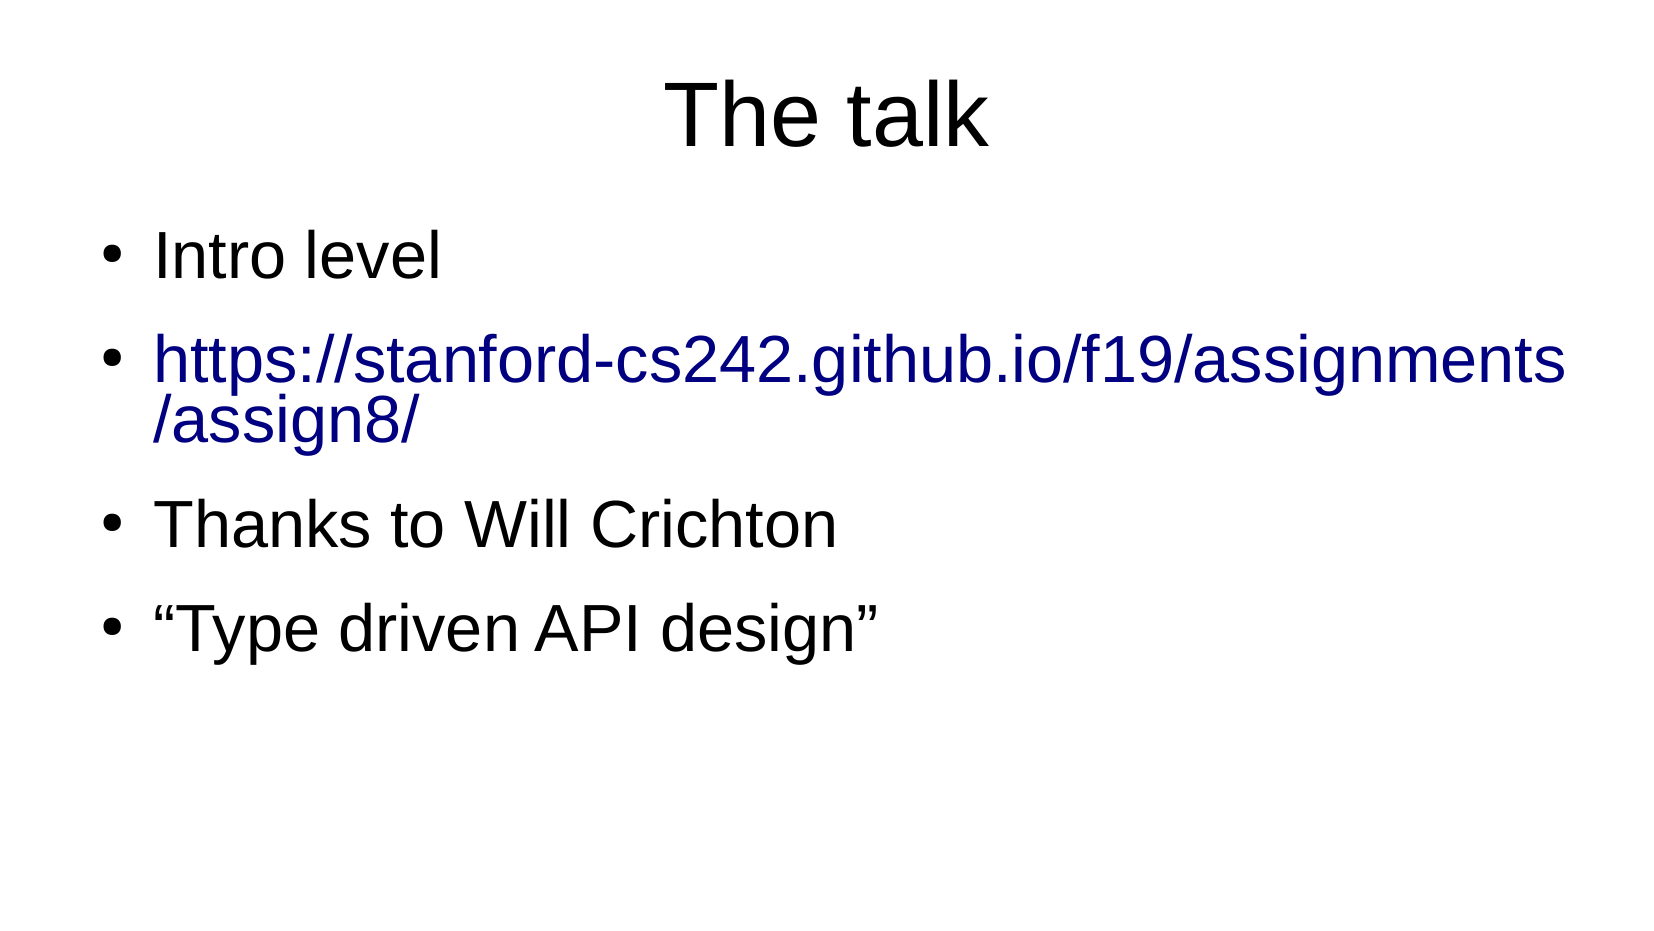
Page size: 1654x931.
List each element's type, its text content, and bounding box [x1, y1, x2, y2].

title The talk [82, 37, 1571, 193]
list Intro level https://stanford-cs242.github.io/f19/assignments/assign8/ Thanks to Will Crichton “Type driven API design” [82, 217, 1571, 758]
